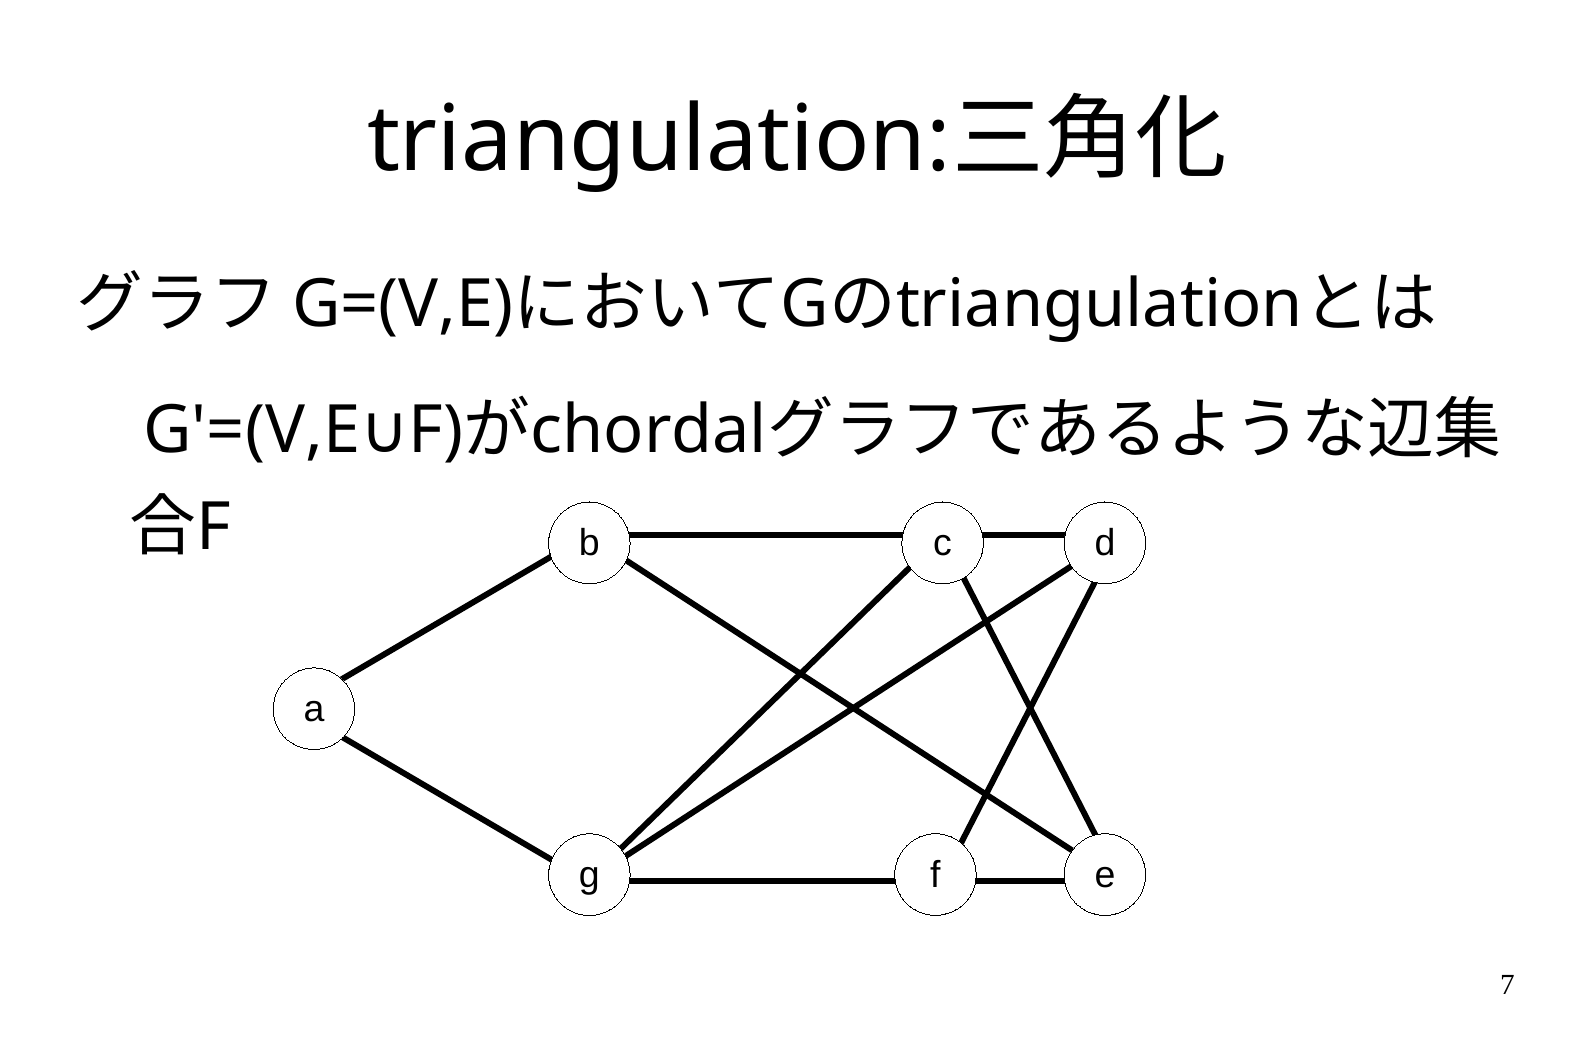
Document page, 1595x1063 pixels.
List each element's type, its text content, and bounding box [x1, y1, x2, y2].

text_box g [548, 833, 631, 916]
text_box d [1064, 501, 1146, 584]
list グラフ G=(V,E)においてGのtriangulationとは G'=(V,E∪F)がchordalグラフであるような辺集合F [59, 248, 1536, 936]
text_box f [894, 833, 977, 916]
text_box a [273, 667, 355, 750]
text_box b [548, 501, 631, 584]
text_box e [1064, 833, 1146, 916]
text_box c [901, 501, 984, 584]
title triangulation:三角化 [79, 42, 1515, 220]
